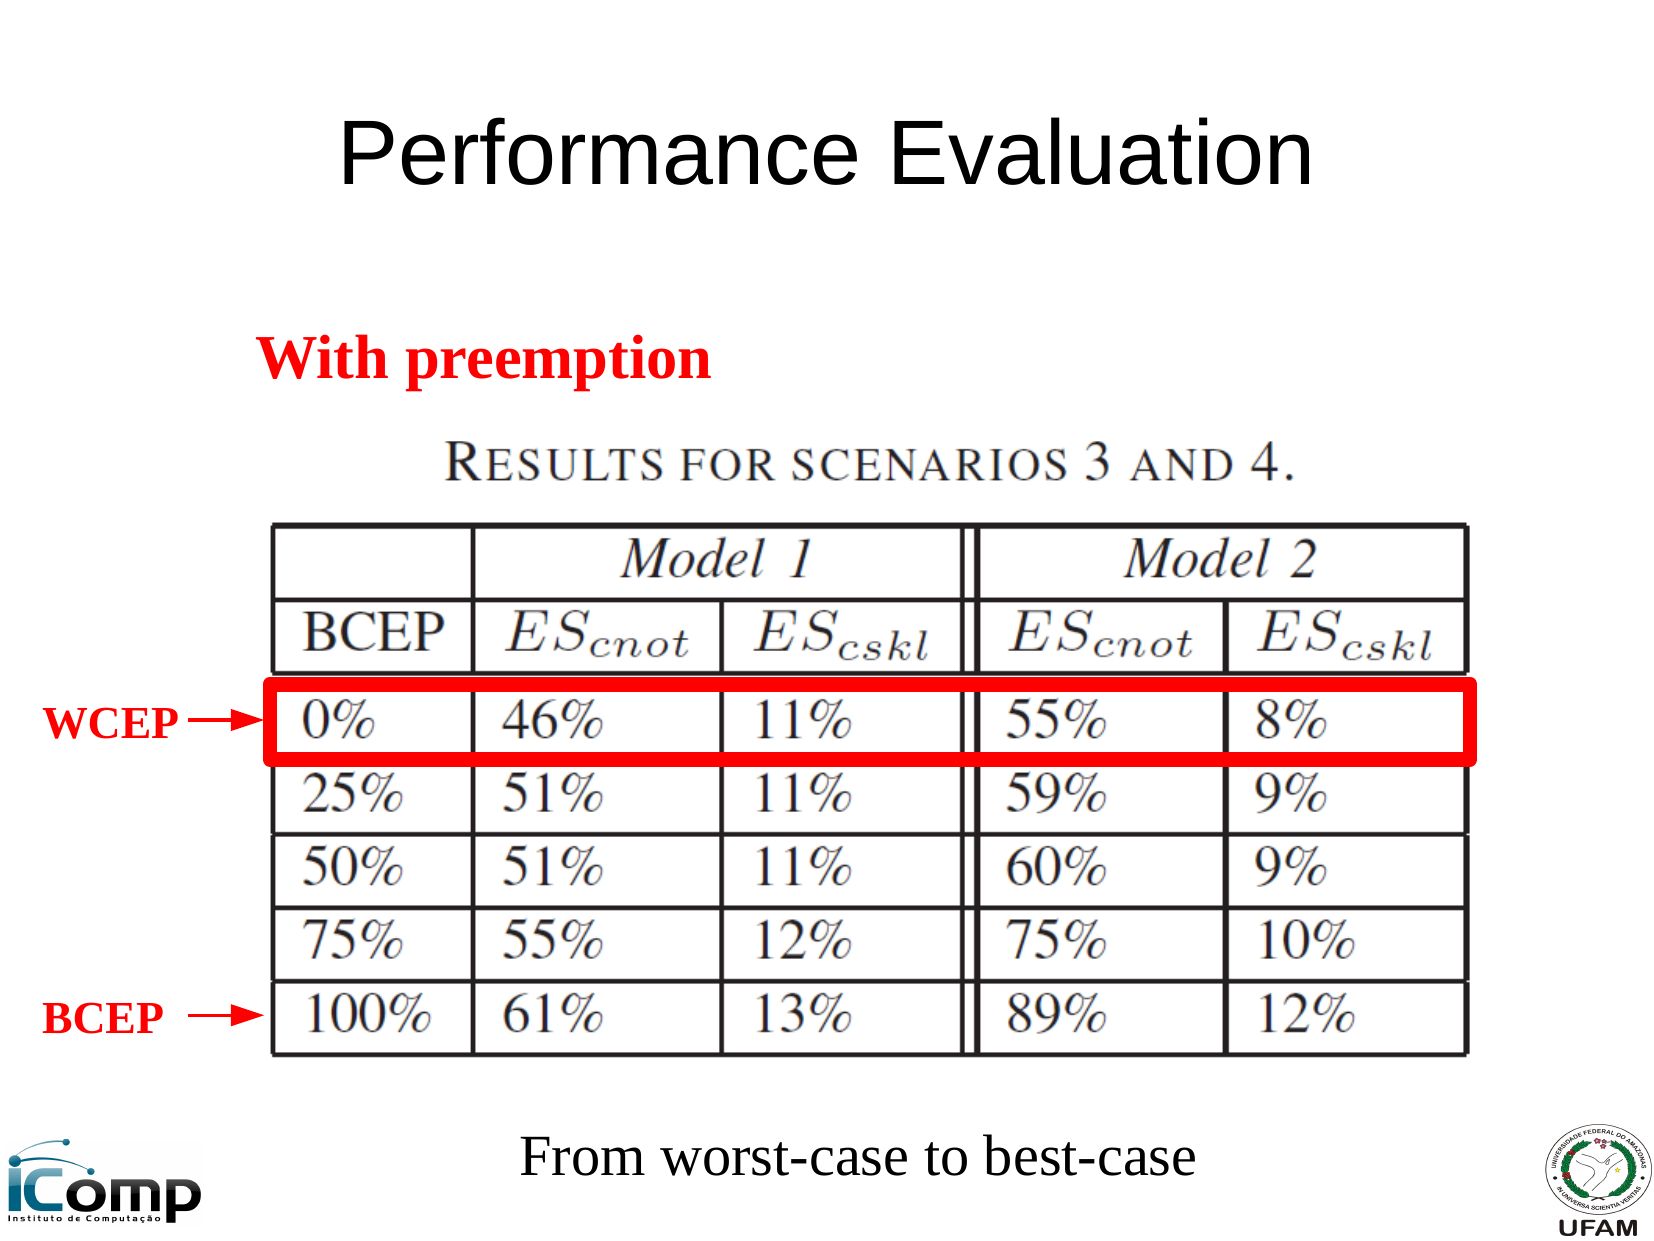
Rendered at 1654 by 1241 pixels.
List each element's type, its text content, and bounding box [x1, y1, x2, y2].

picture [1545, 1124, 1652, 1236]
text_box With preemption [240, 315, 728, 400]
text_box From worst-case to best-case [504, 1116, 1213, 1196]
picture [5, 1139, 205, 1226]
text_box WCEP [27, 690, 195, 757]
picture [249, 440, 1484, 1073]
picture [277, 692, 1463, 752]
text_box BCEP [27, 985, 179, 1052]
title Performance Evaluation [82, 49, 1571, 257]
